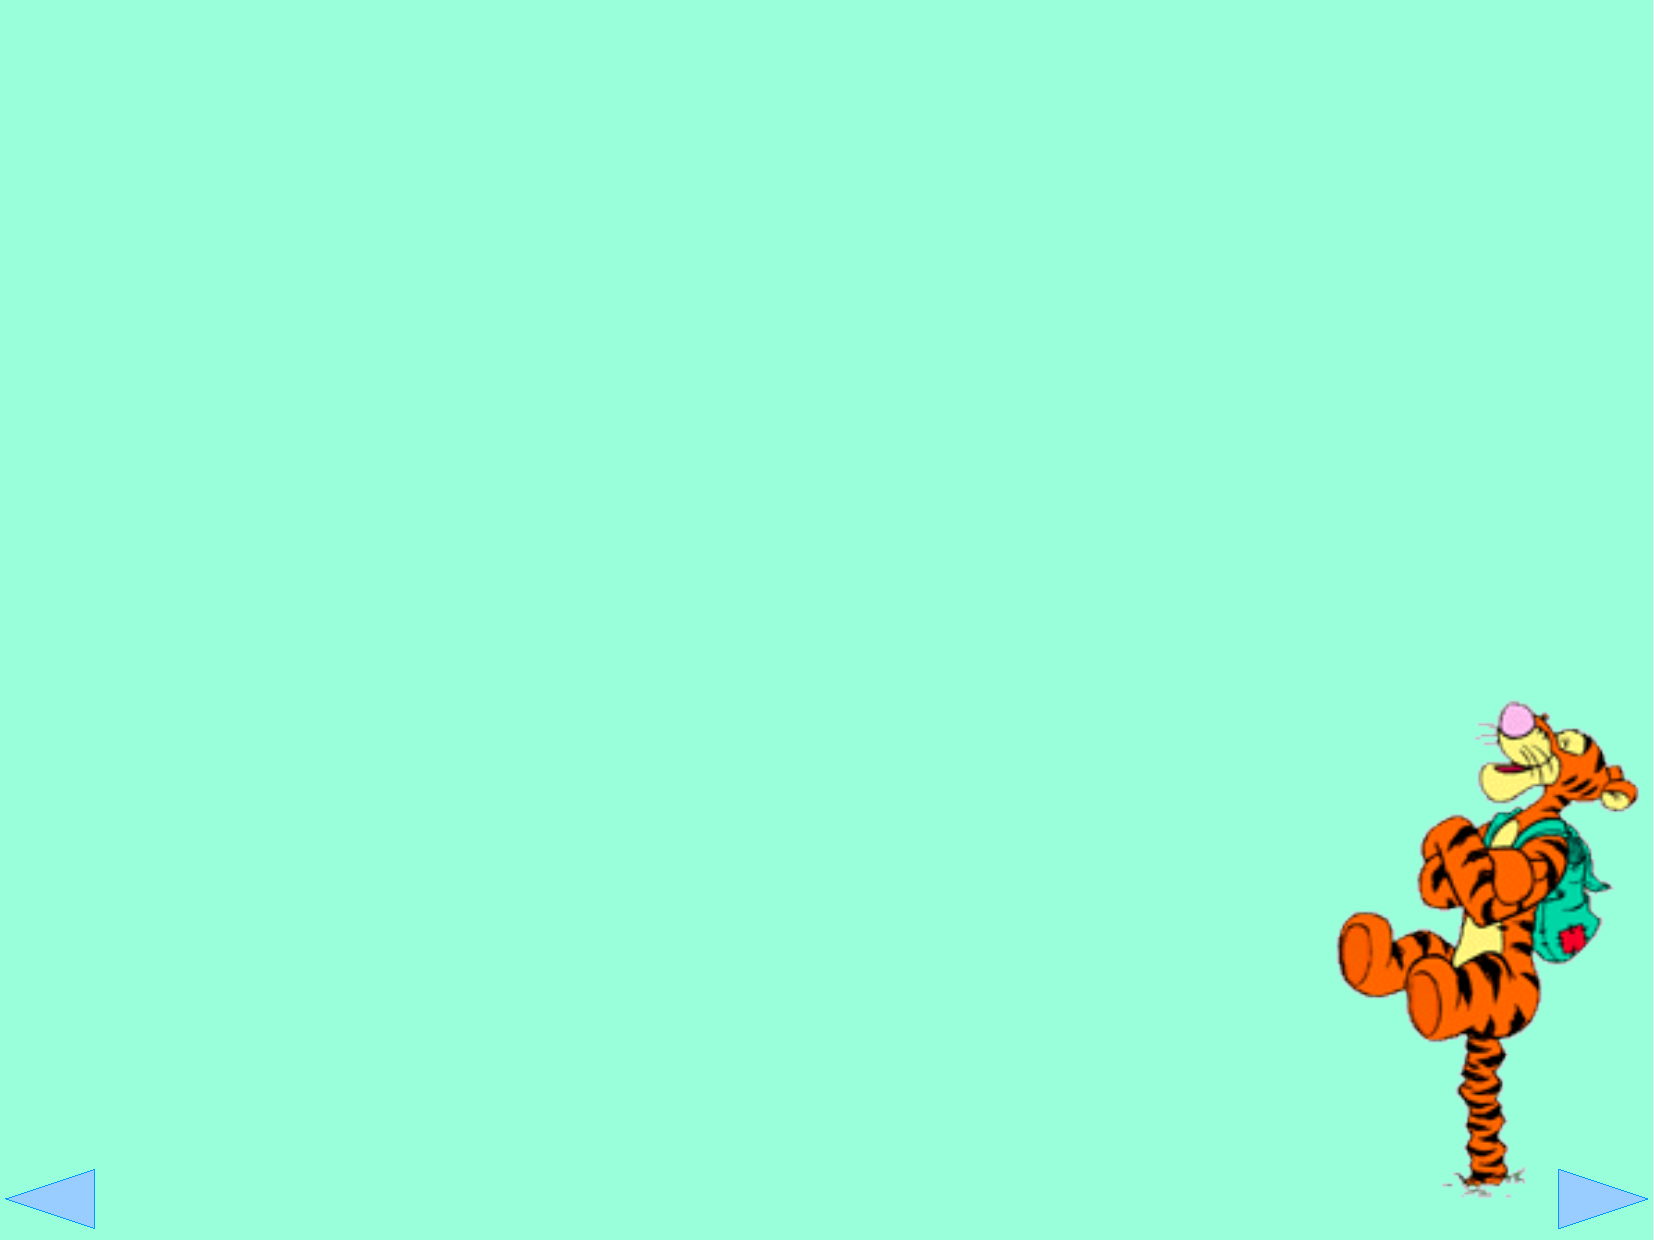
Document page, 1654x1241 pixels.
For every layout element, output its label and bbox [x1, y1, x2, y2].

picture [1636, 1200, 1648, 1204]
picture [1318, 649, 1648, 1204]
text_box [5, 1169, 95, 1229]
text_box [1558, 1169, 1648, 1229]
